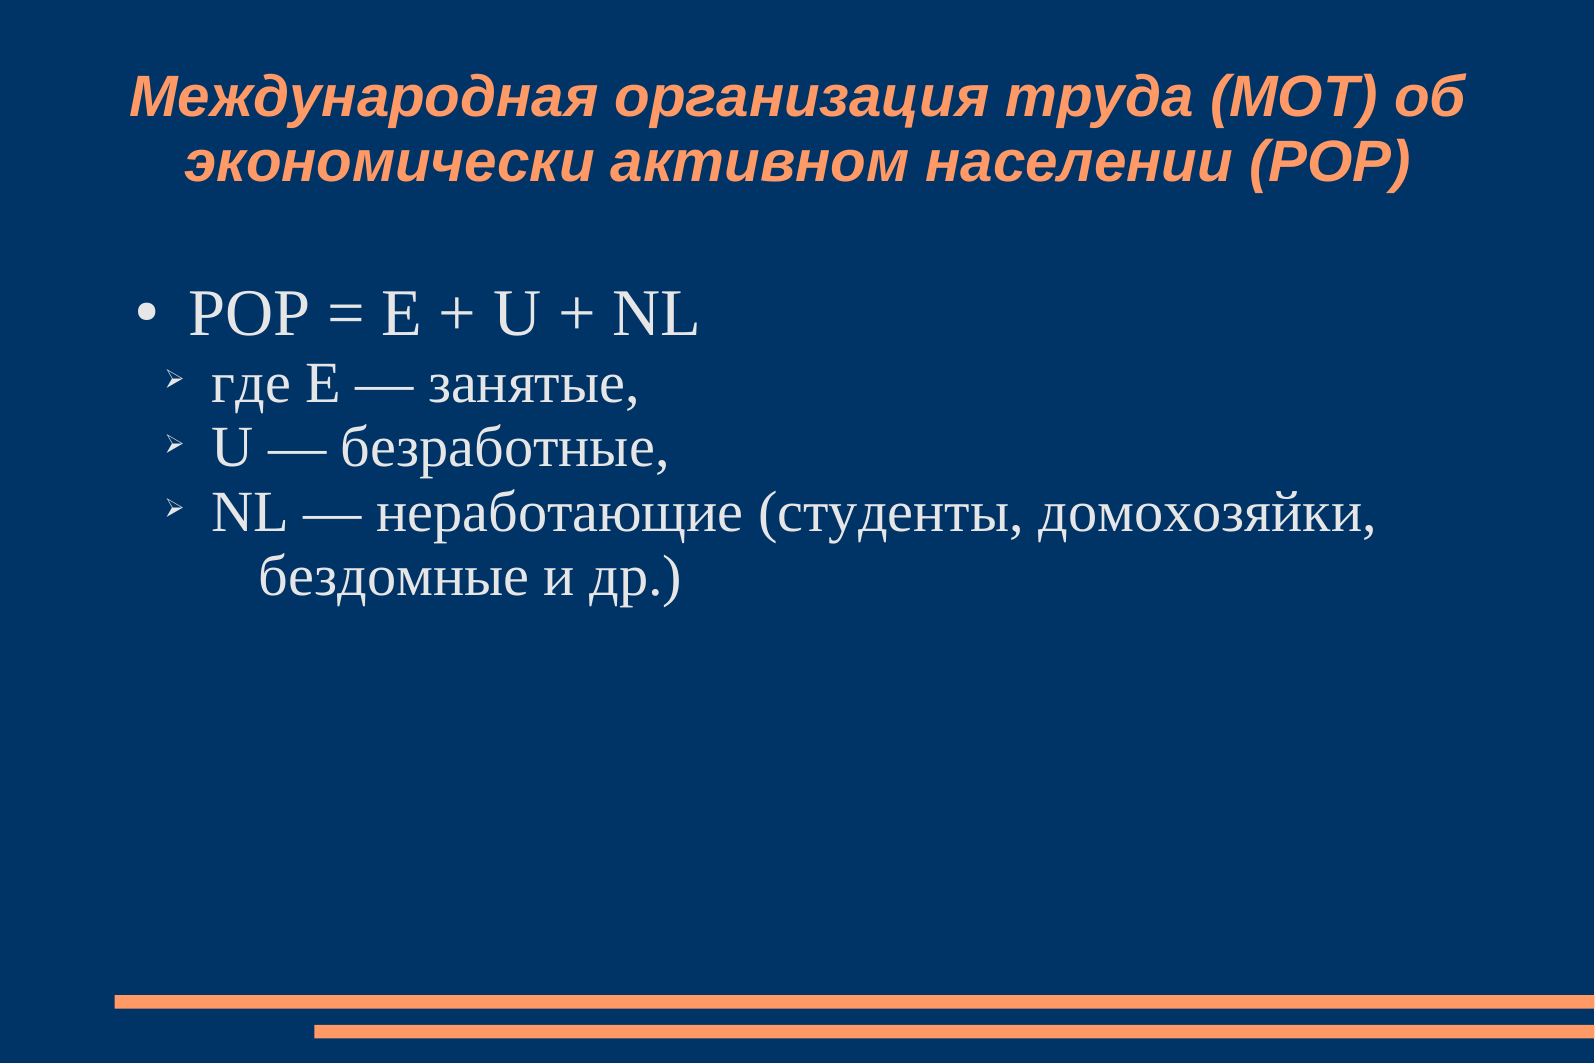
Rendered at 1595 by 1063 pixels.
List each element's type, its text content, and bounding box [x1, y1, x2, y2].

list POP = E + U + NL где E — занятые, U — безработные, NL — неработающие (студенты, домохозяйки, бездомные и др.) [117, 276, 1505, 956]
title Международная организация труда (МОТ) об экономически активном населении (POP) [117, 39, 1479, 218]
